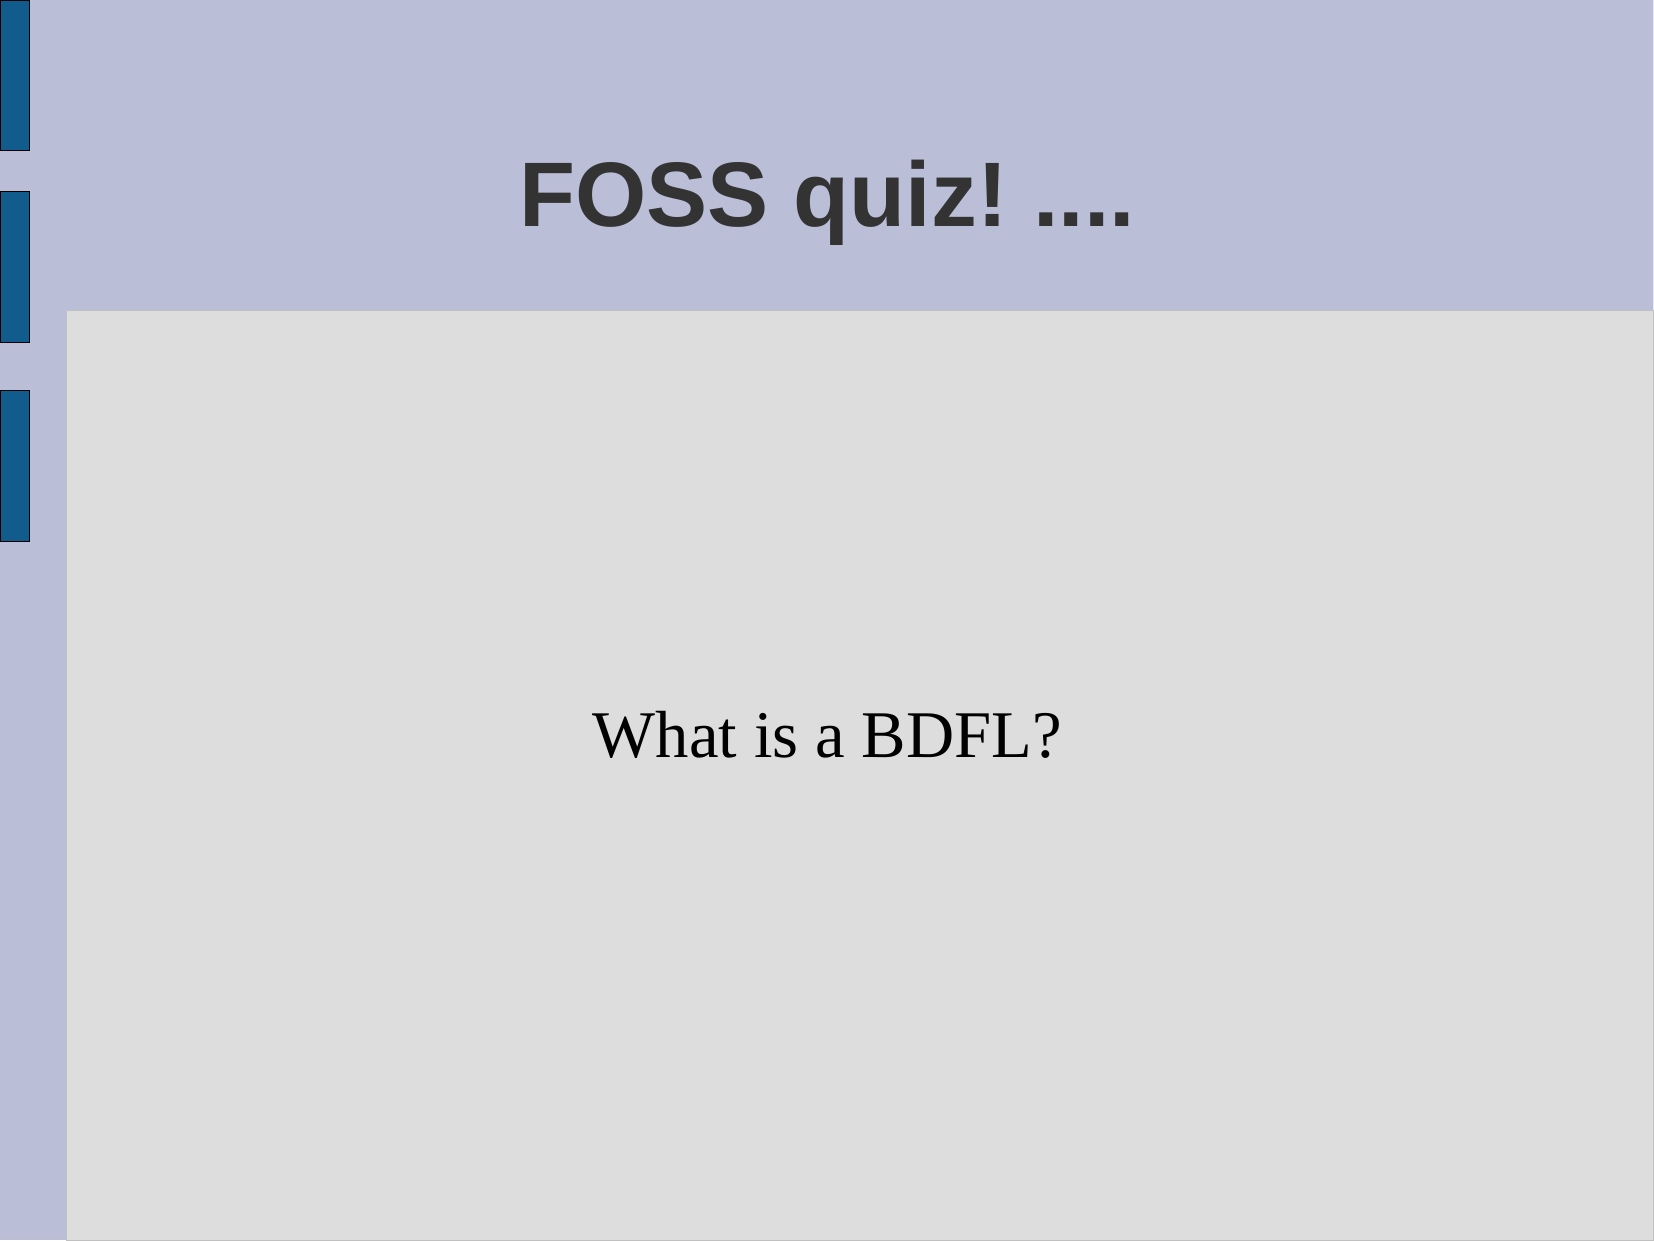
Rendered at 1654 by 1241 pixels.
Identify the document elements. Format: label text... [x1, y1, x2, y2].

title FOSS quiz! .... [121, 98, 1534, 291]
subtitle What is a BDFL? [121, 352, 1534, 1119]
